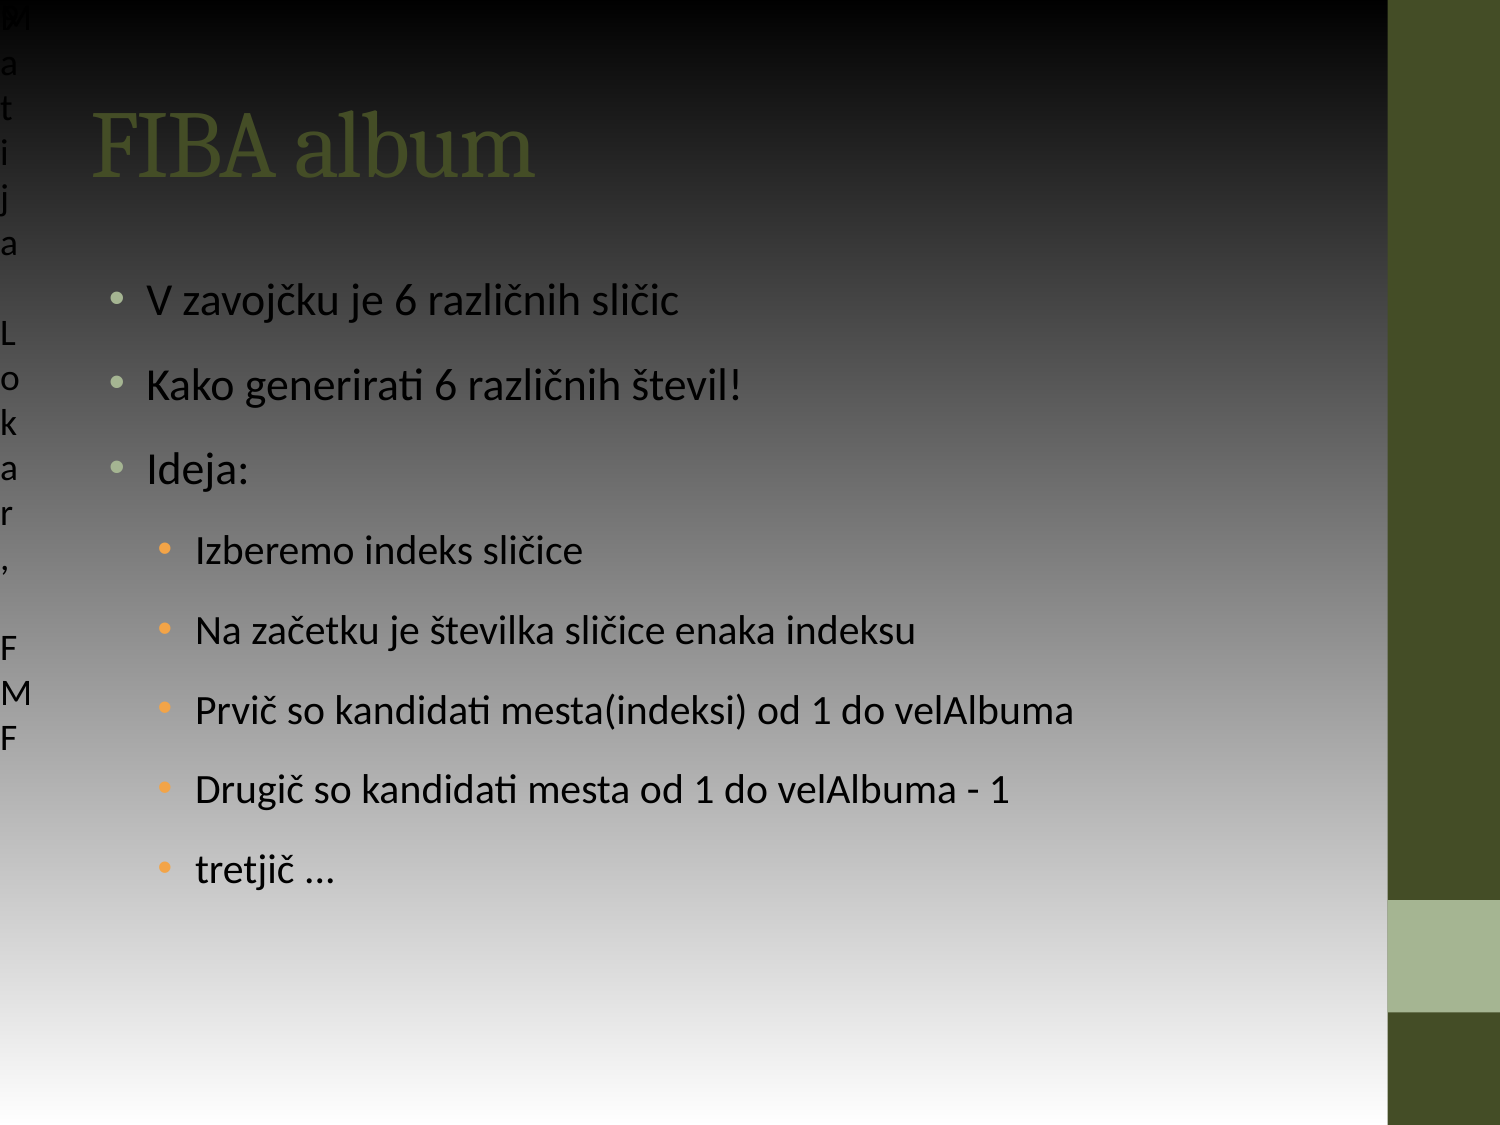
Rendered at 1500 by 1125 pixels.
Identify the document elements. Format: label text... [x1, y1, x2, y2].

title FIBA album [75, 45, 1325, 233]
list V zavojčku je 6 različnih sličic Kako generirati 6 različnih števil! Ideja: Izberemo indeks sličice Na začetku je številka sličice enaka indeksu Prvič so kandidati mesta(indeksi) od 1 do velAlbuma Drugič so kandidati mesta od 1 do velAlbuma - 1 tretjič ... [75, 262, 1325, 1050]
